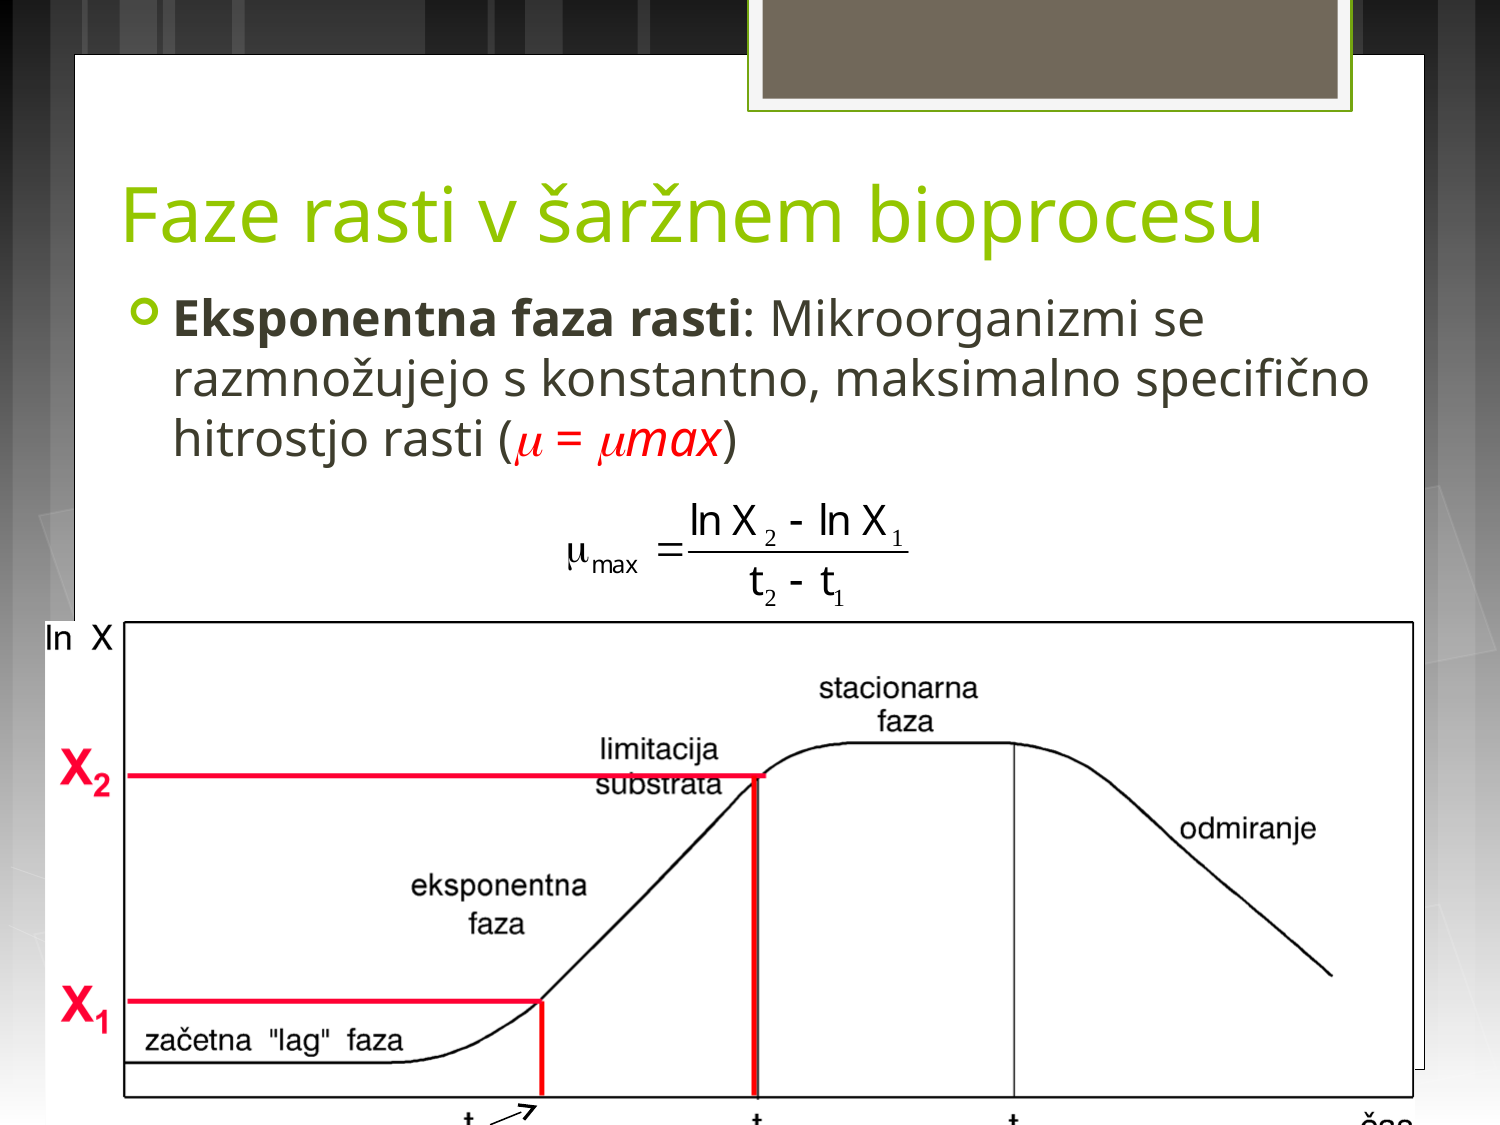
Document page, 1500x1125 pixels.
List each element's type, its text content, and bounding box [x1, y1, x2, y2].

chart [561, 497, 916, 616]
list Eksponentna faza rasti: Mikroorganizmi se razmnožujejo s konstantno, maksimalno specifično hitrostjo rasti ( = max) [101, 278, 1413, 621]
picture [29, 621, 1415, 1125]
title Faze rasti v šaržnem bioprocesu [104, 78, 1340, 266]
picture [560, 495, 915, 613]
